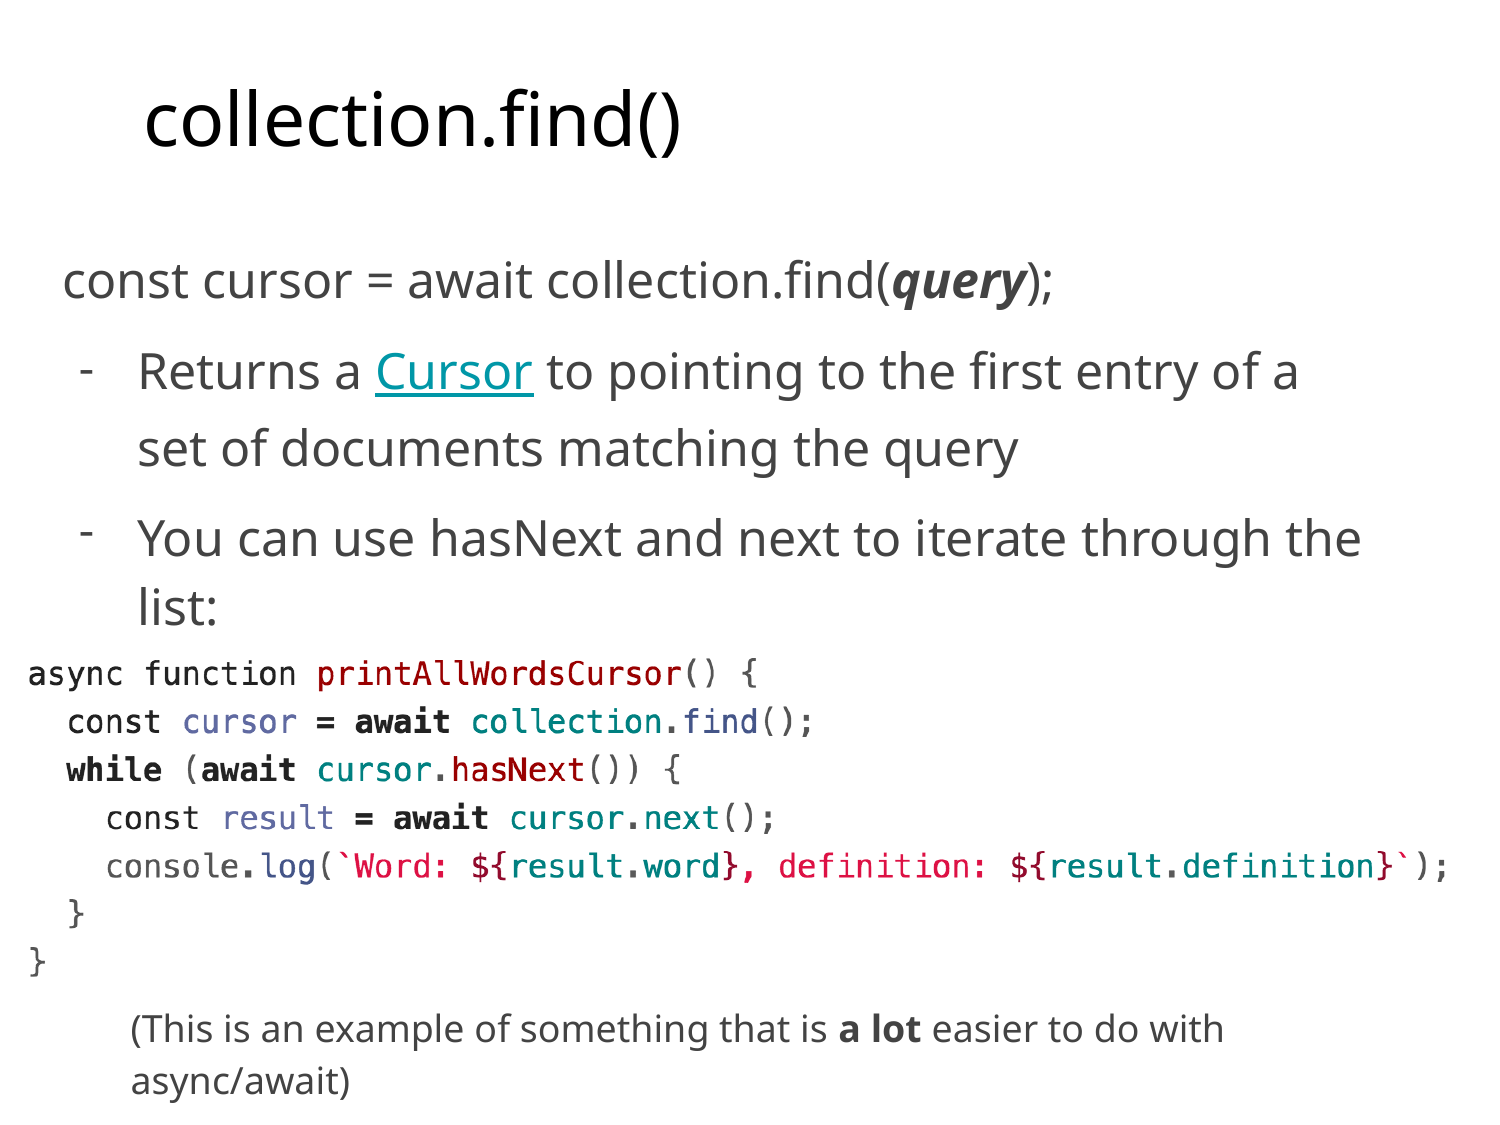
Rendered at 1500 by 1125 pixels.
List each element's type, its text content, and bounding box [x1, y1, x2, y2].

list const cursor = await collection.find(query); Returns a Cursor to pointing to the first entry of a set of documents matching the query You can use hasNext and next to iterate through the list: [47, 224, 1396, 485]
list (This is an example of something that is a lot easier to do with async/await) [115, 983, 1465, 1096]
title collection.find() [128, 56, 1372, 183]
picture [14, 654, 1465, 993]
